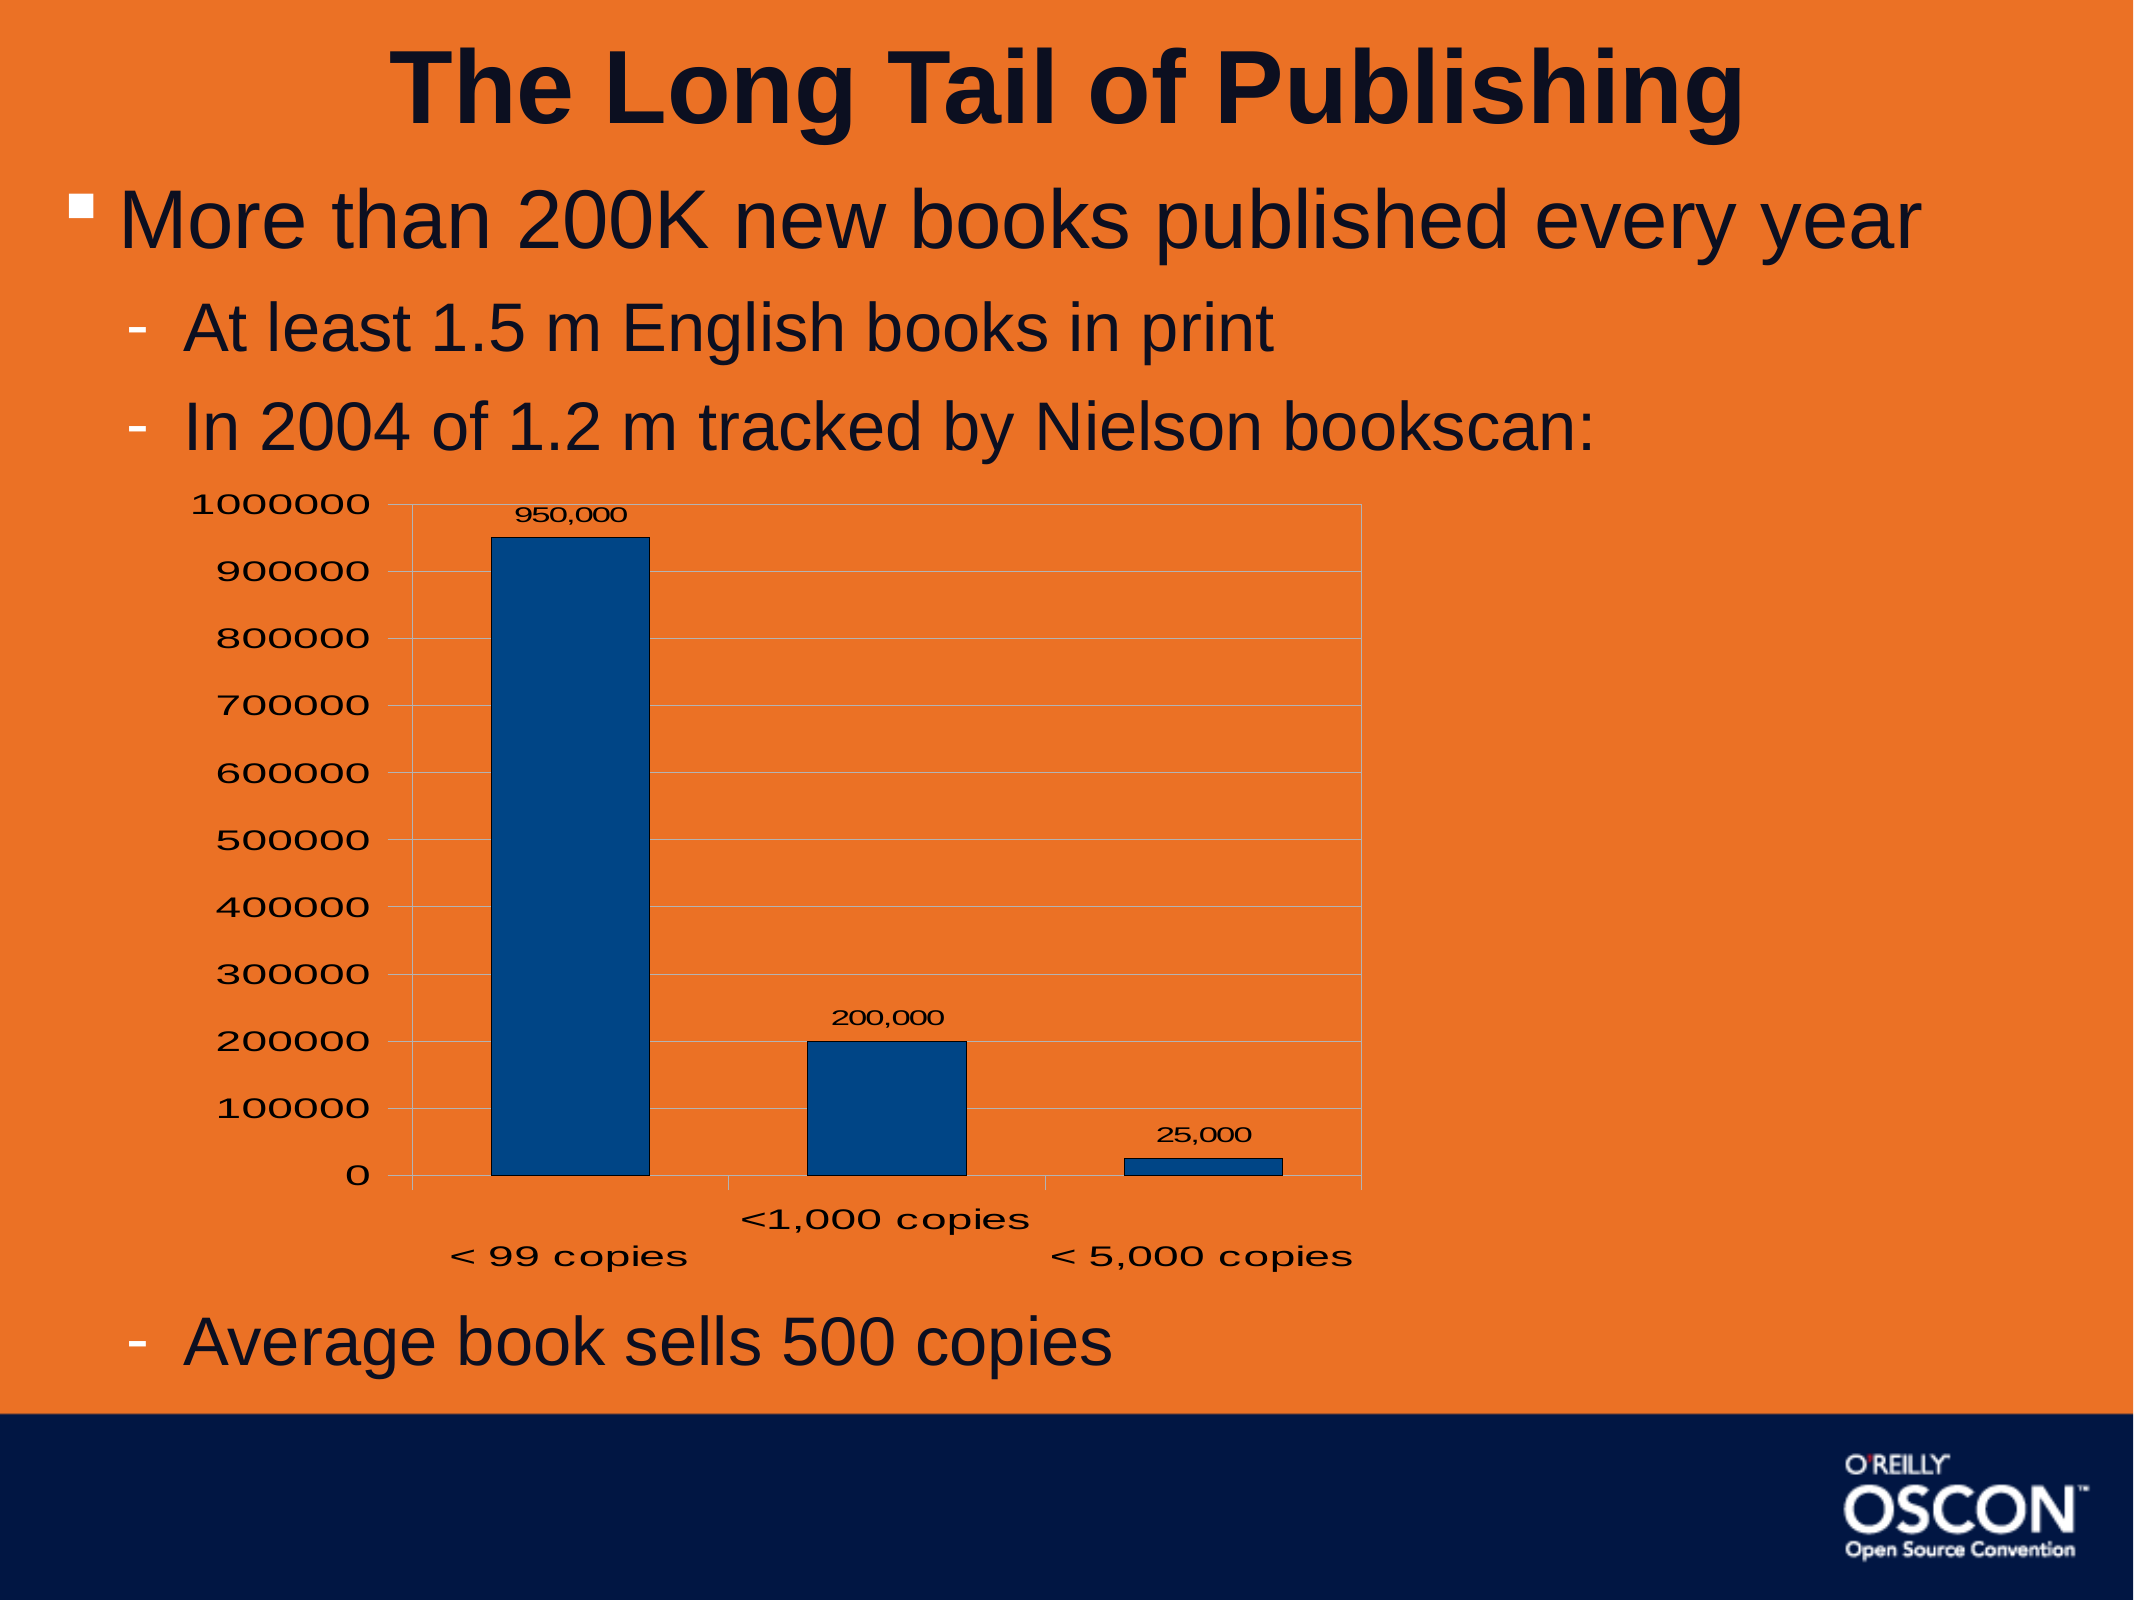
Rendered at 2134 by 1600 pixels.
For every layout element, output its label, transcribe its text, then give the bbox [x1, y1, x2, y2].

title The Long Tail of Publishing [45, 0, 2094, 165]
list More than 200K new books published every year At least 1.5 m English books in print In 2004 of 1.2 m tracked by Nielson bookscan: Average book sells 500 copies [47, 168, 2100, 1507]
picture [0, 0, 2134, 1600]
